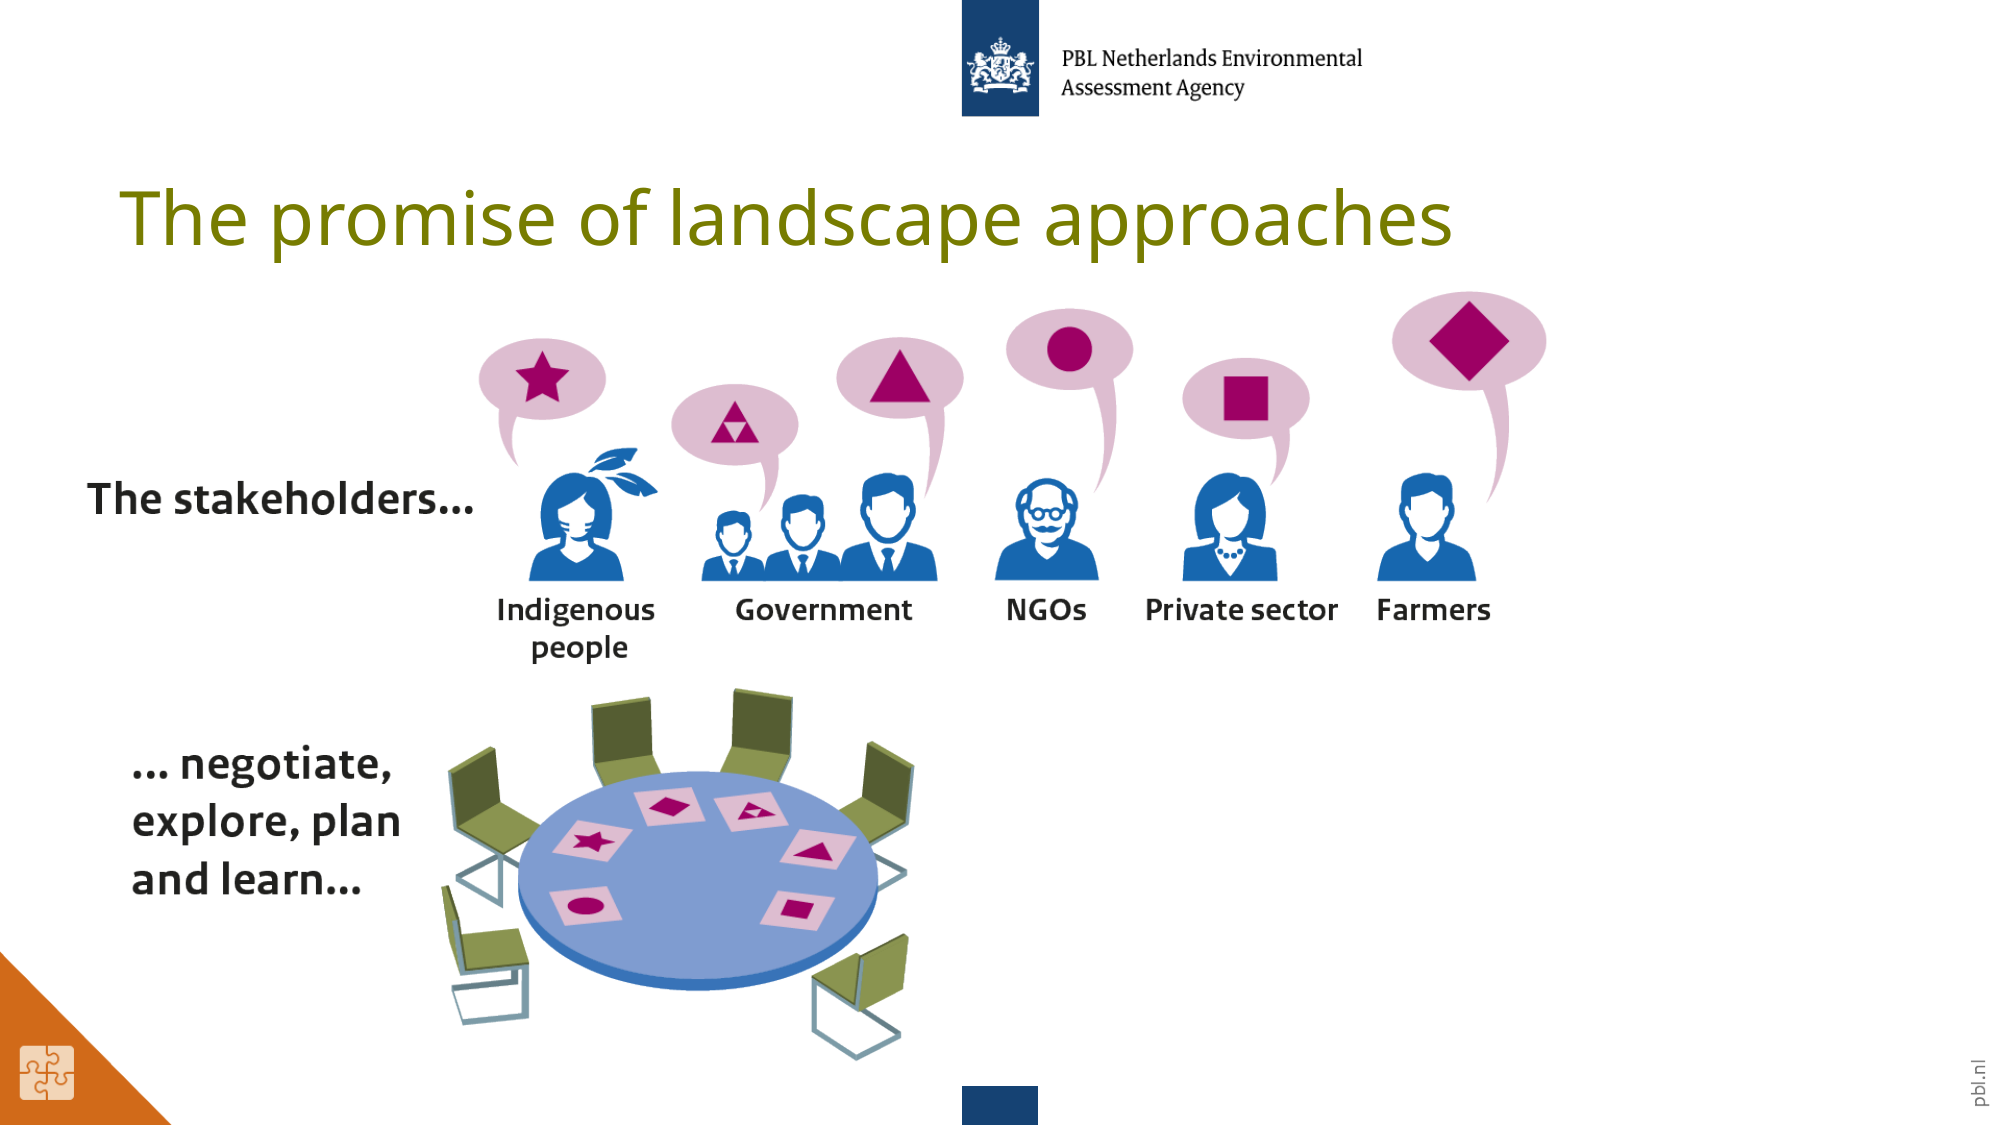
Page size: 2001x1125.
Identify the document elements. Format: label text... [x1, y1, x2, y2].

picture [0, 0, 2000, 1124]
title The promise of landscape approaches [104, 172, 1897, 329]
